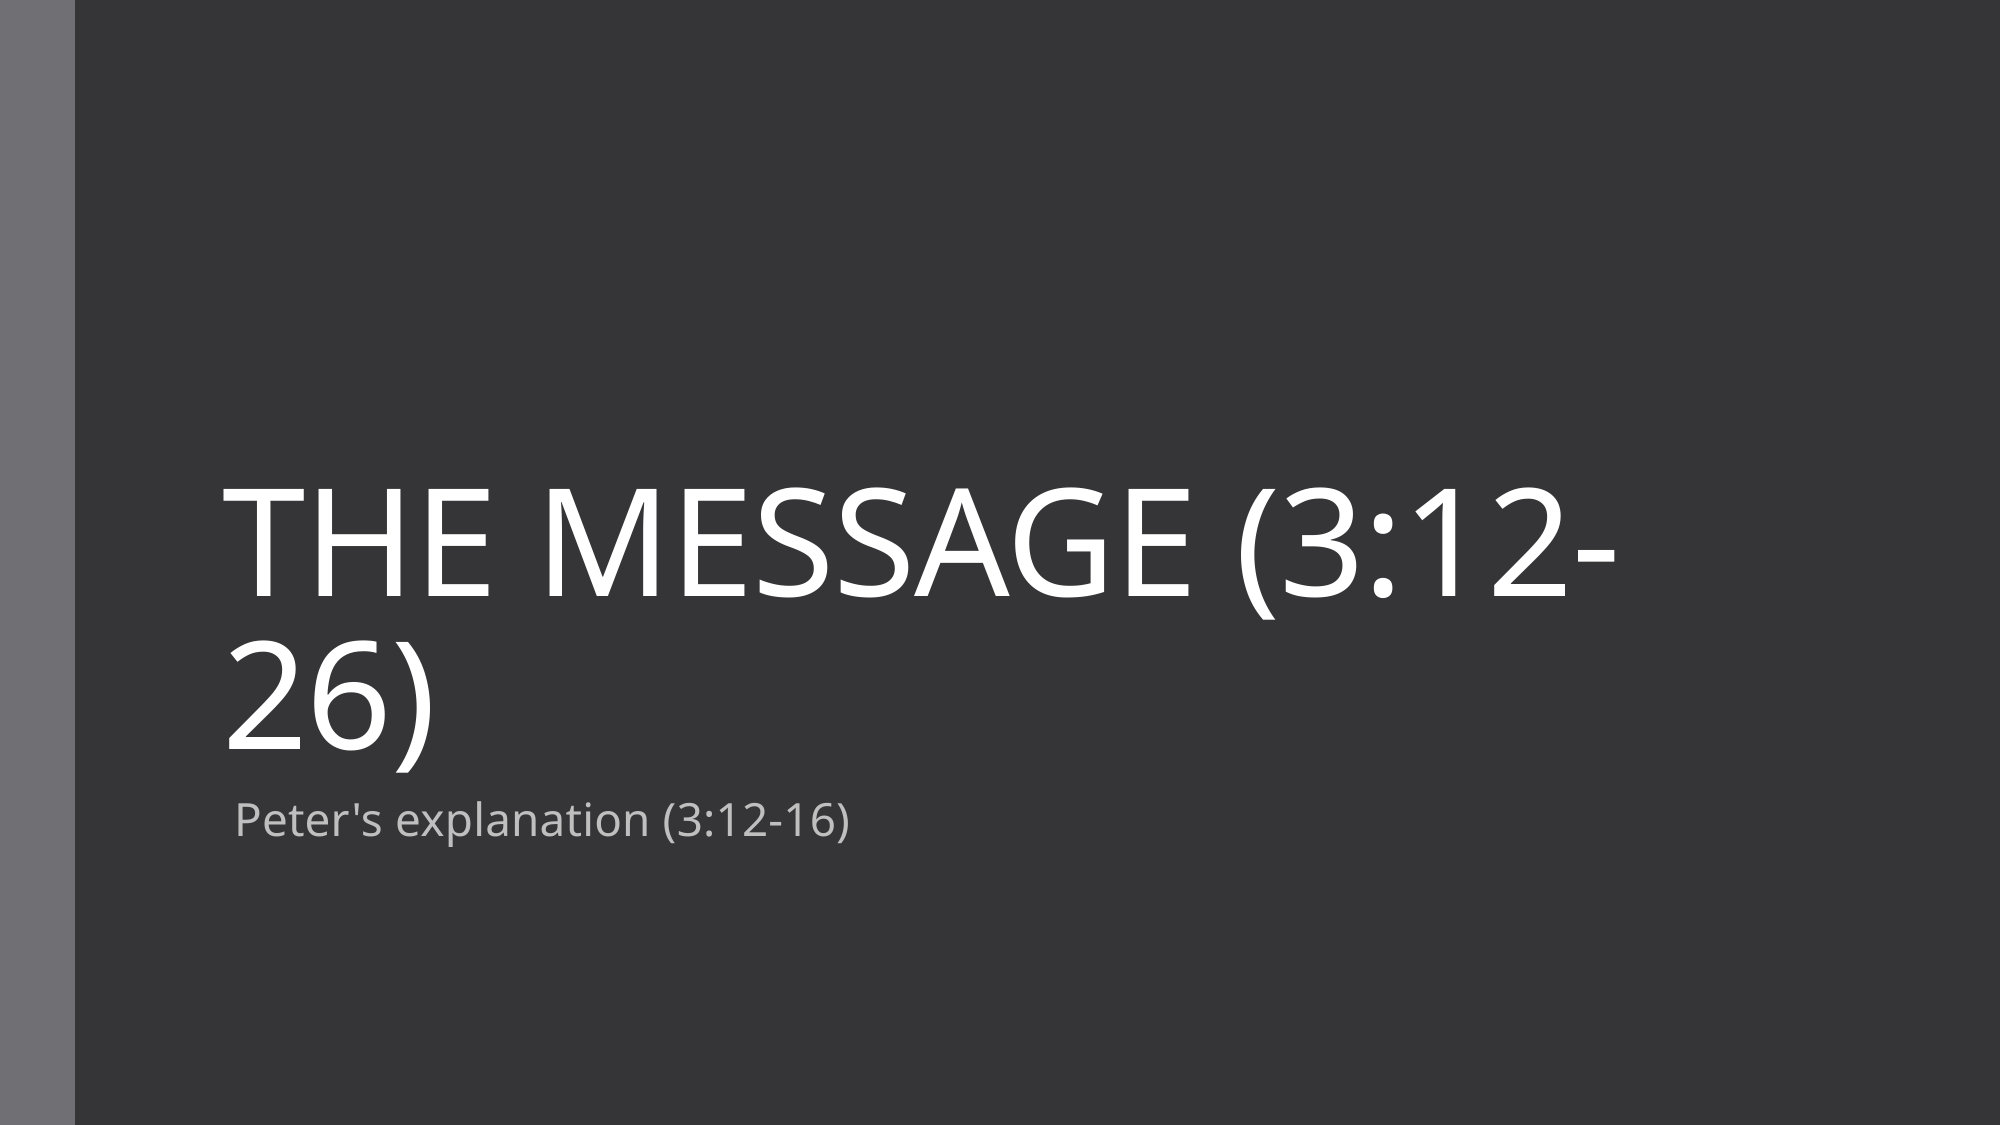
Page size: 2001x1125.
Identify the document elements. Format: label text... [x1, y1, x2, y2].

subtitle Peter's explanation (3:12-16) [206, 787, 1752, 1066]
title THE MESSAGE (3:12-26) [206, 124, 1752, 787]
